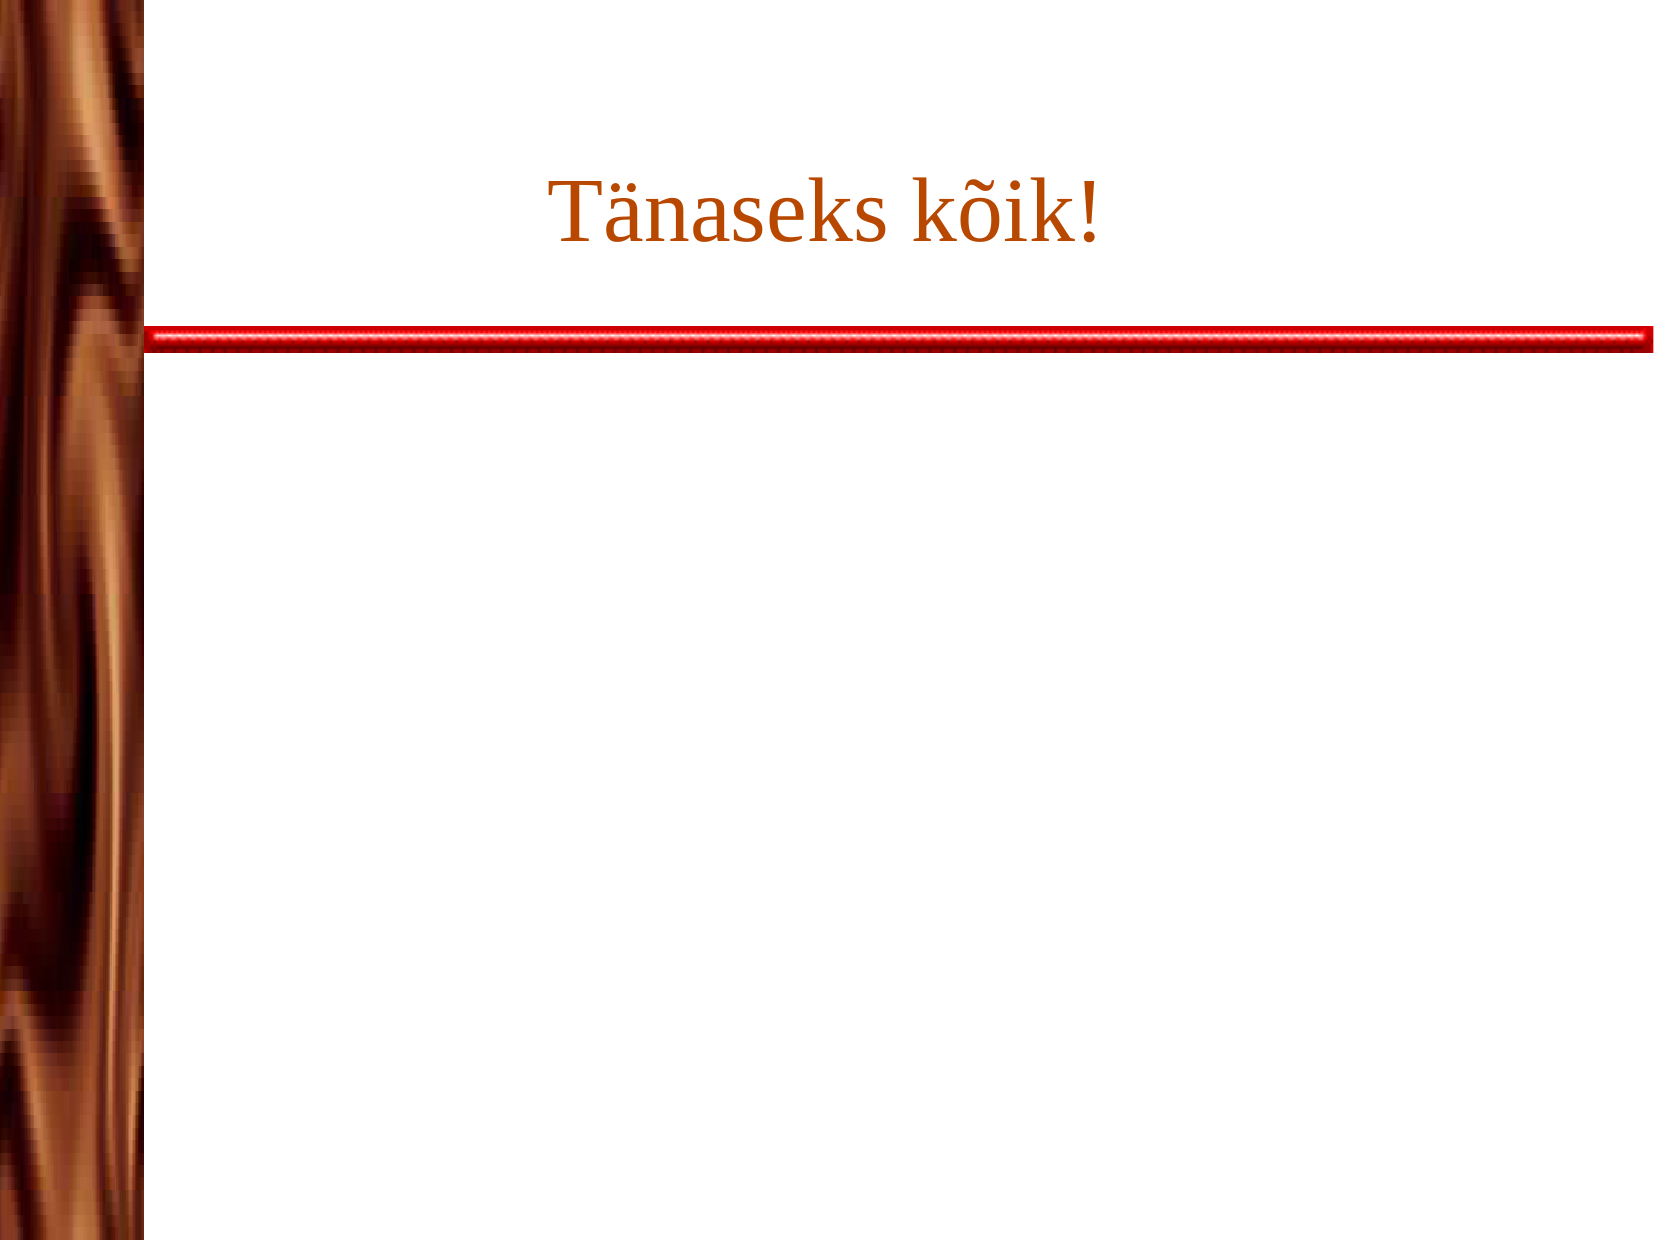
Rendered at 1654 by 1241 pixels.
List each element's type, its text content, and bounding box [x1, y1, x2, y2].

picture [0, 0, 1654, 1240]
title Tänaseks kõik! [121, 100, 1533, 312]
